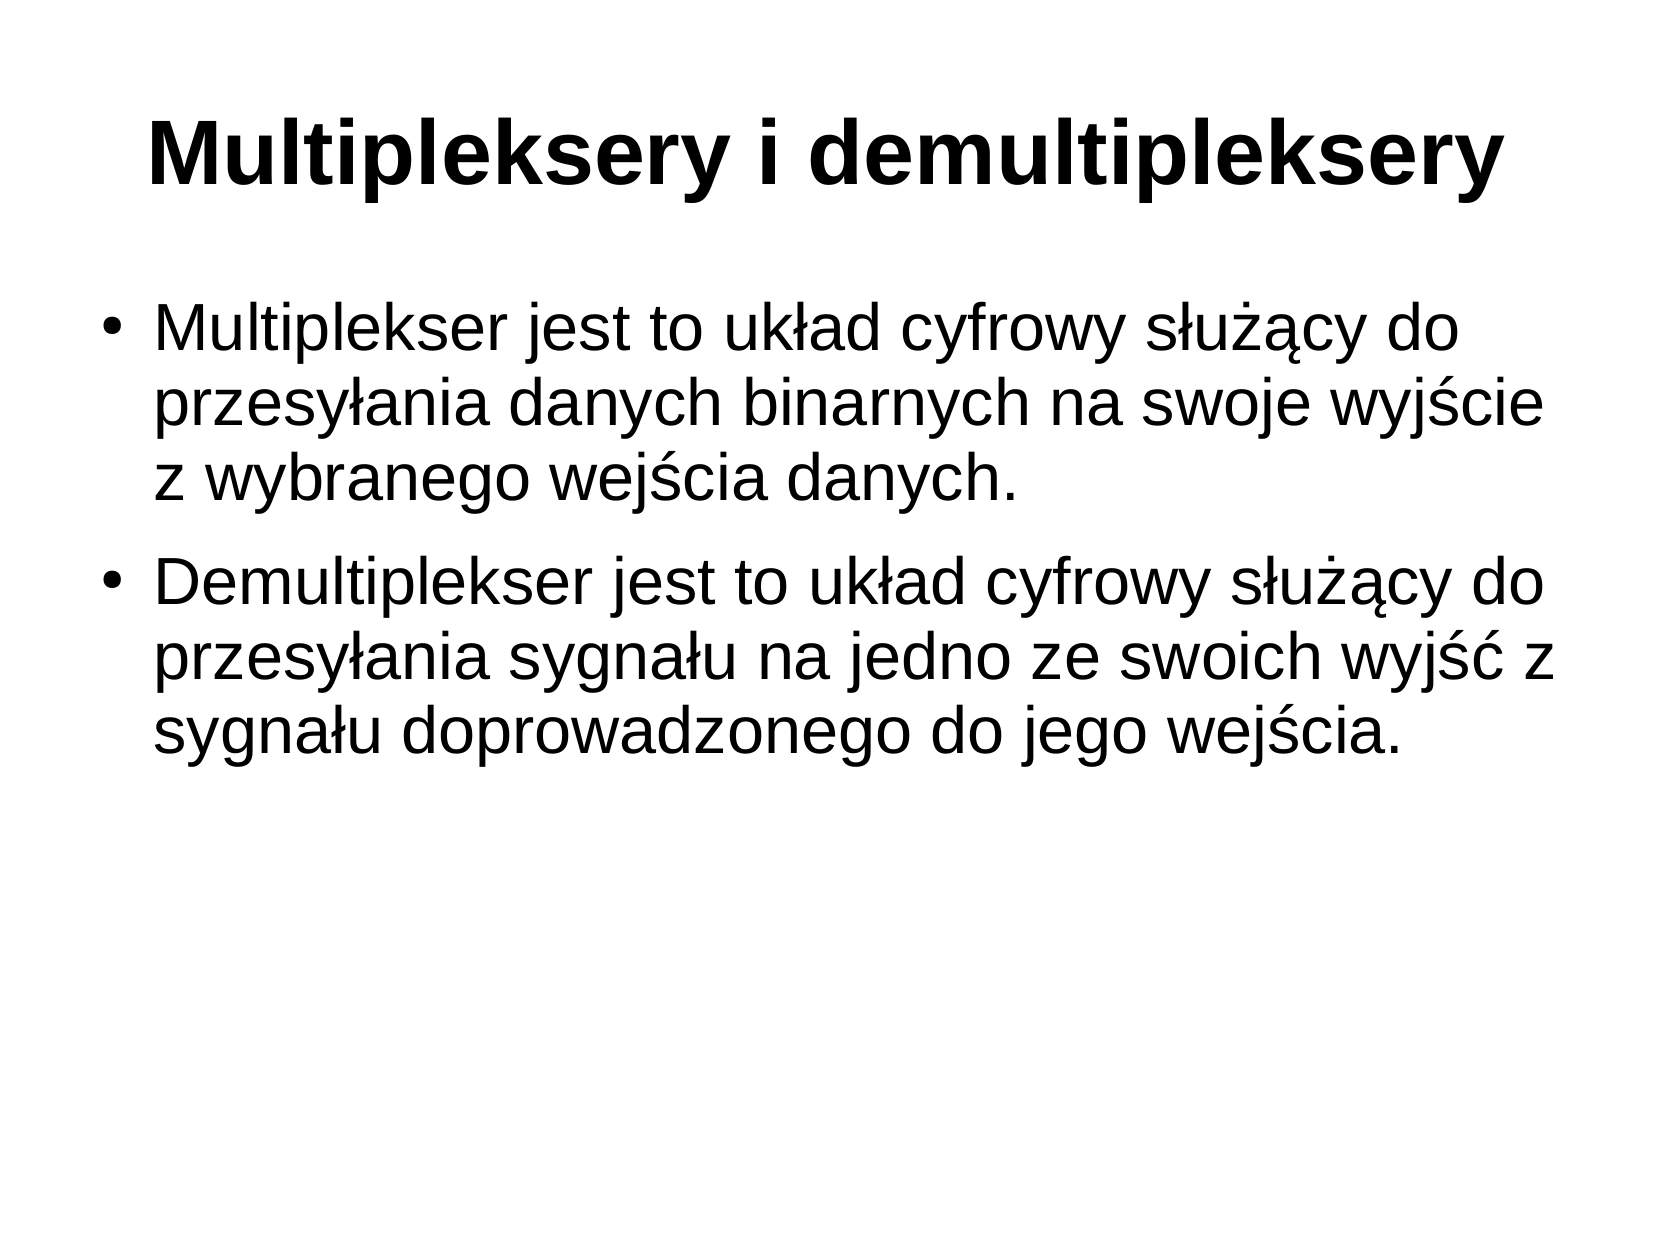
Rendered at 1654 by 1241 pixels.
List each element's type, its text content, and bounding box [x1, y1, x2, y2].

list Multiplekser jest to układ cyfrowy służący do przesyłania danych binarnych na swoje wyjście z wybranego wejścia danych. Demultiplekser jest to układ cyfrowy służący do przesyłania sygnału na jedno ze swoich wyjść z sygnału doprowadzonego do jego wejścia. [82, 290, 1571, 1109]
title Multipleksery i demultipleksery [82, 49, 1571, 257]
